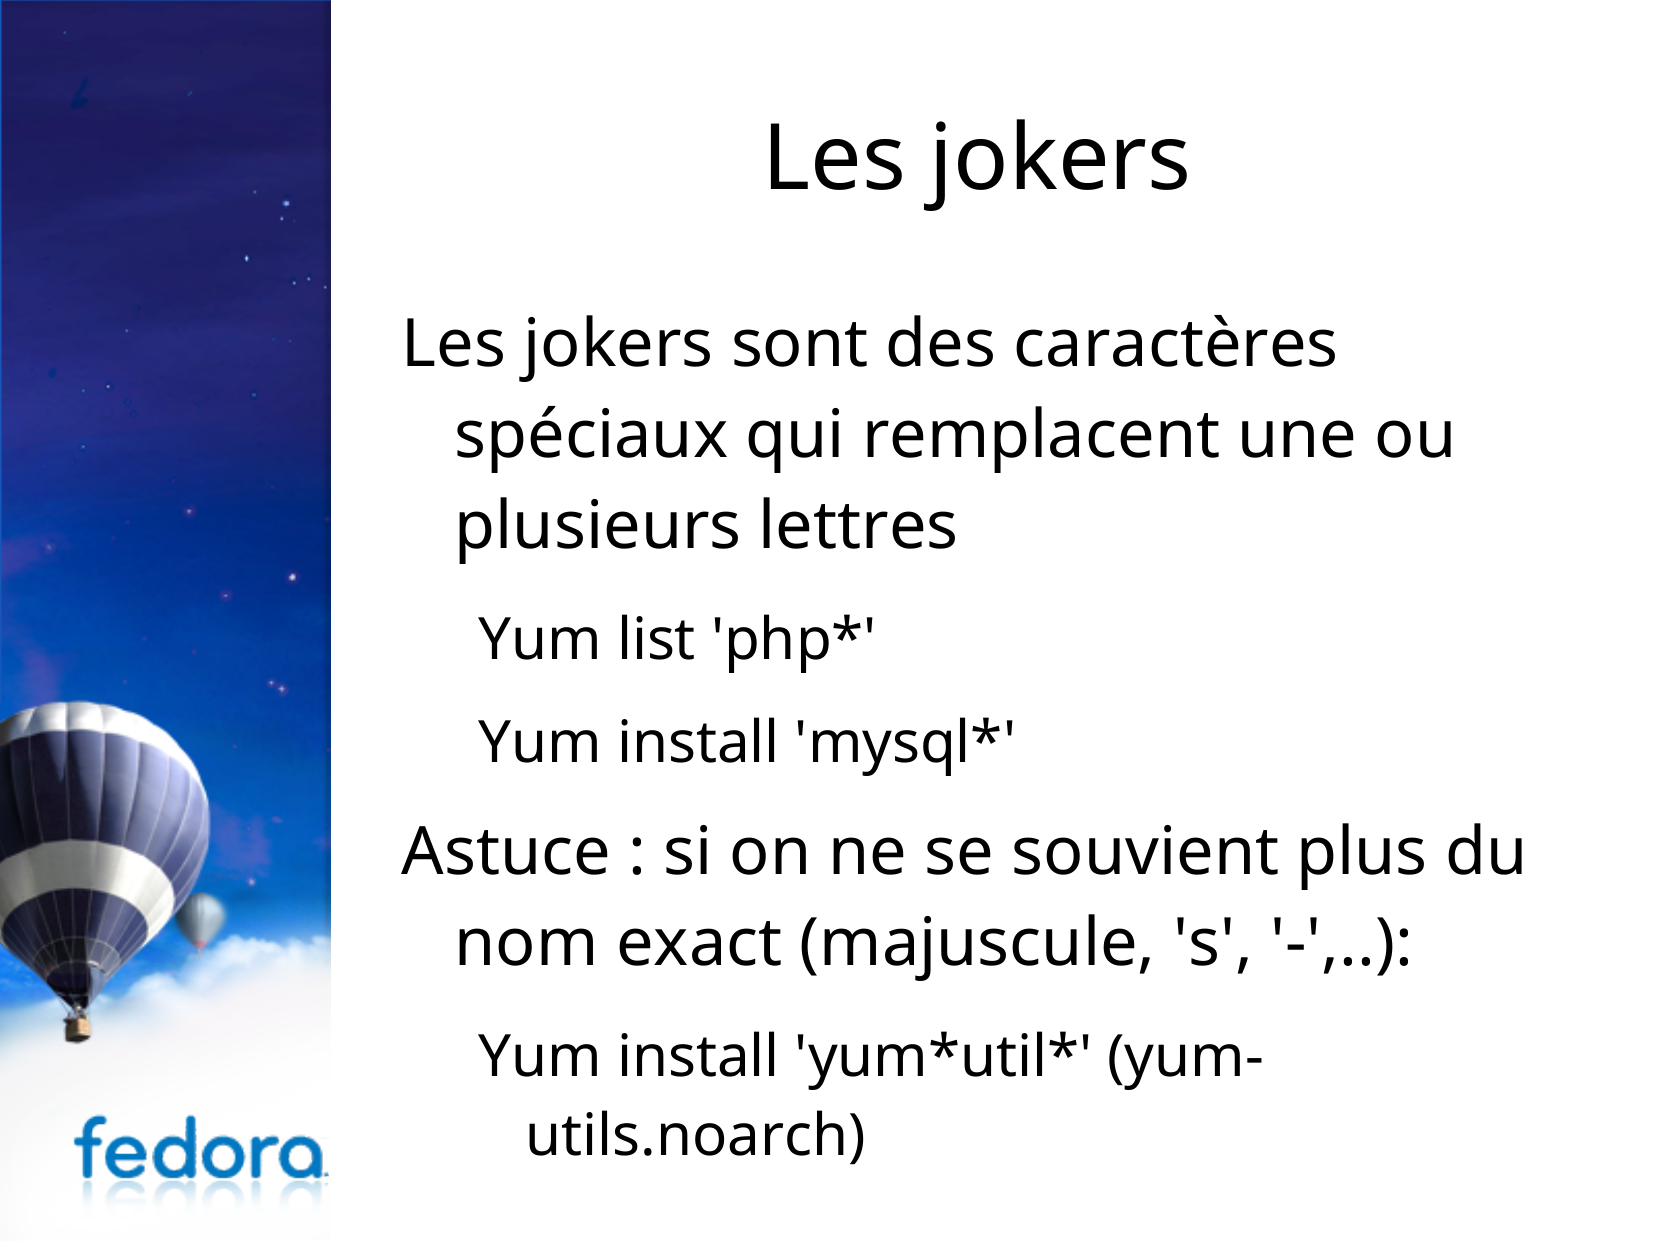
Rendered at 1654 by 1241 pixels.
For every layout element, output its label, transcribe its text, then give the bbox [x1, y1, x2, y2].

picture [0, 0, 331, 1241]
title Les jokers [383, 59, 1571, 250]
list Les jokers sont des caractères spéciaux qui remplacent une ou plusieurs lettres Yum list 'php*' Yum install 'mysql*' Astuce : si on ne se souvient plus du nom exact (majuscule, 's', '-',..): Yum install 'yum*util*' (yum-utils.noarch) [383, 295, 1571, 1094]
